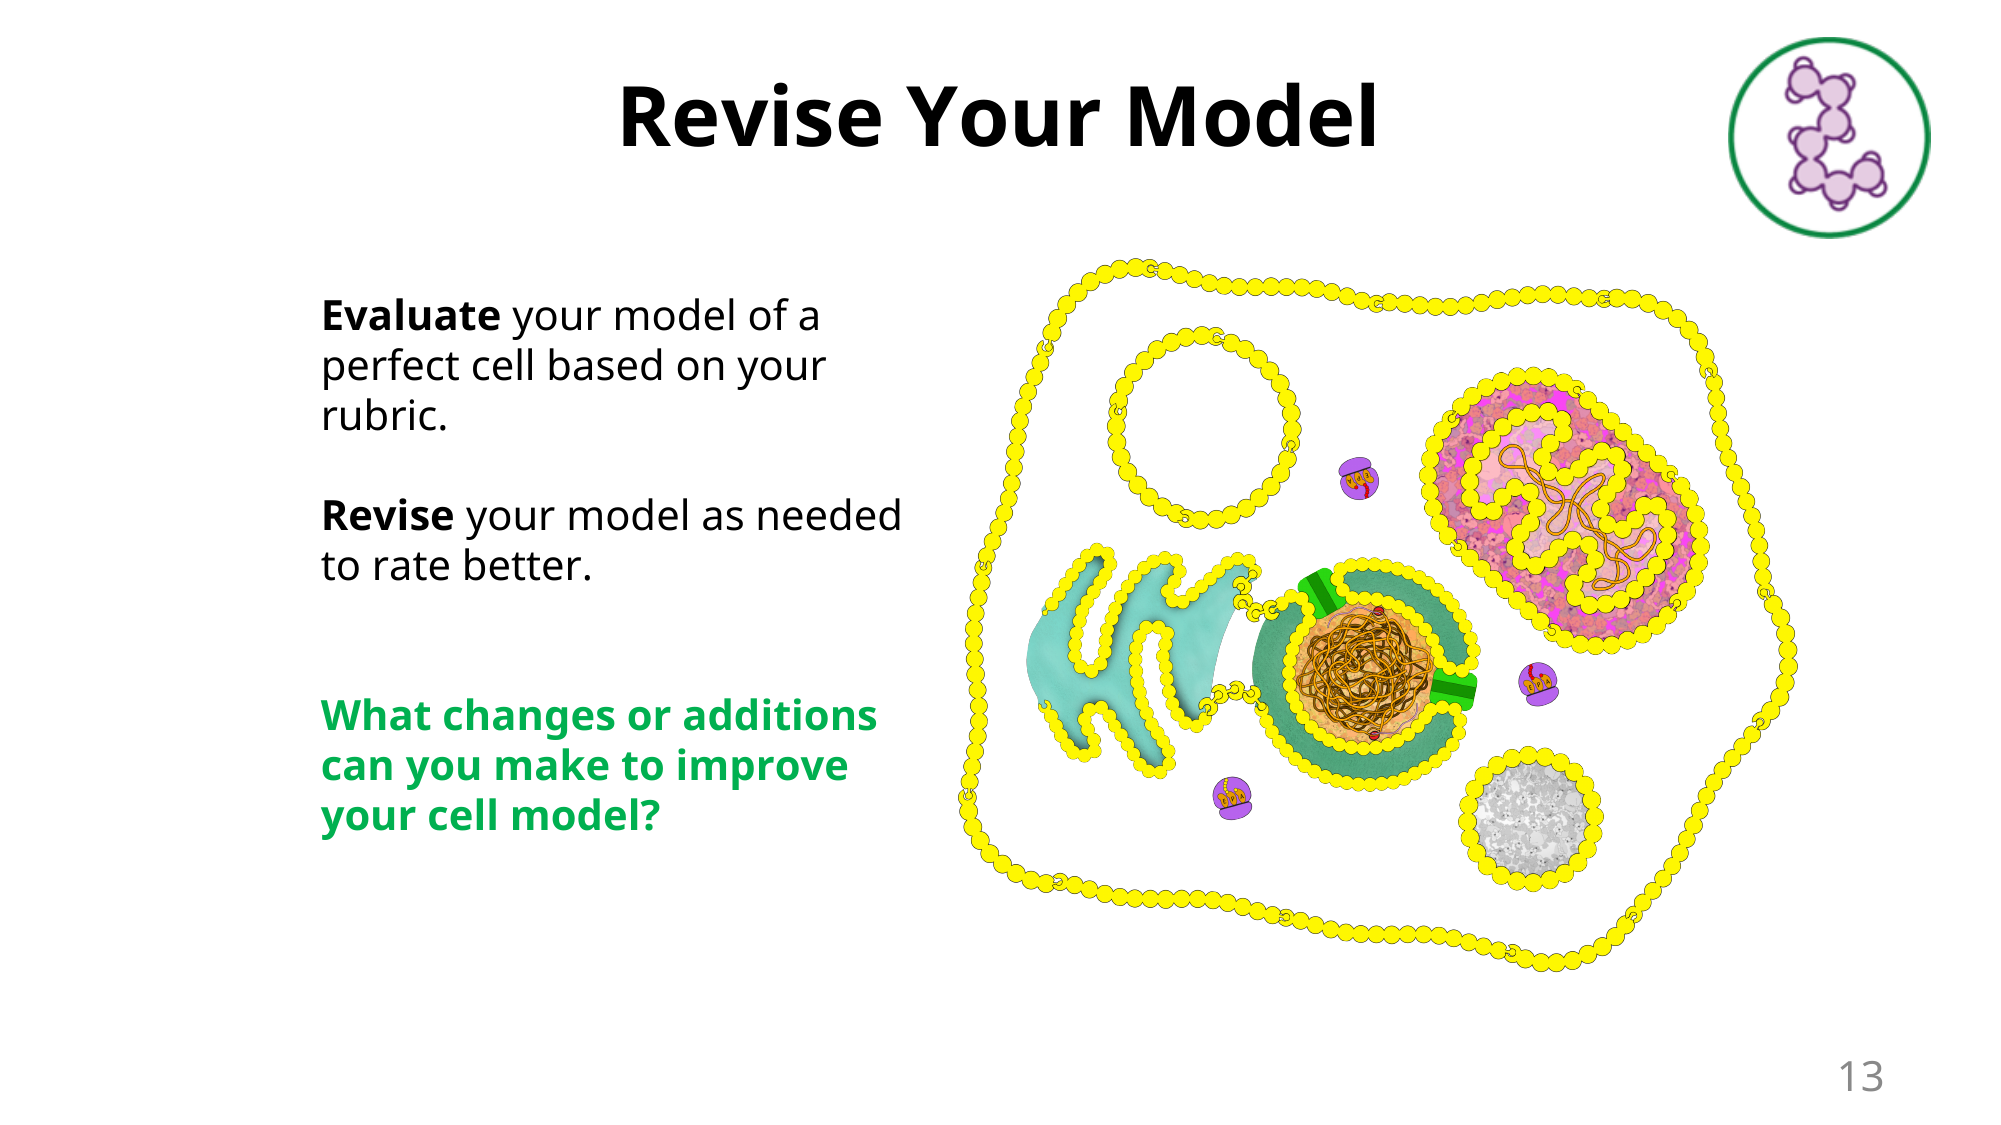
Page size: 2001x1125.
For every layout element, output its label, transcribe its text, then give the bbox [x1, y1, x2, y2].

text_box Revise Your Model [300, 44, 1699, 181]
text_box Evaluate your model of a perfect cell based on your rubric. Revise your model as needed to rate better. What changes or additions can you make to improve your cell model? [305, 281, 959, 842]
text_box [1821, 1042, 1929, 1103]
picture [1728, 37, 1931, 239]
picture [938, 237, 1806, 986]
